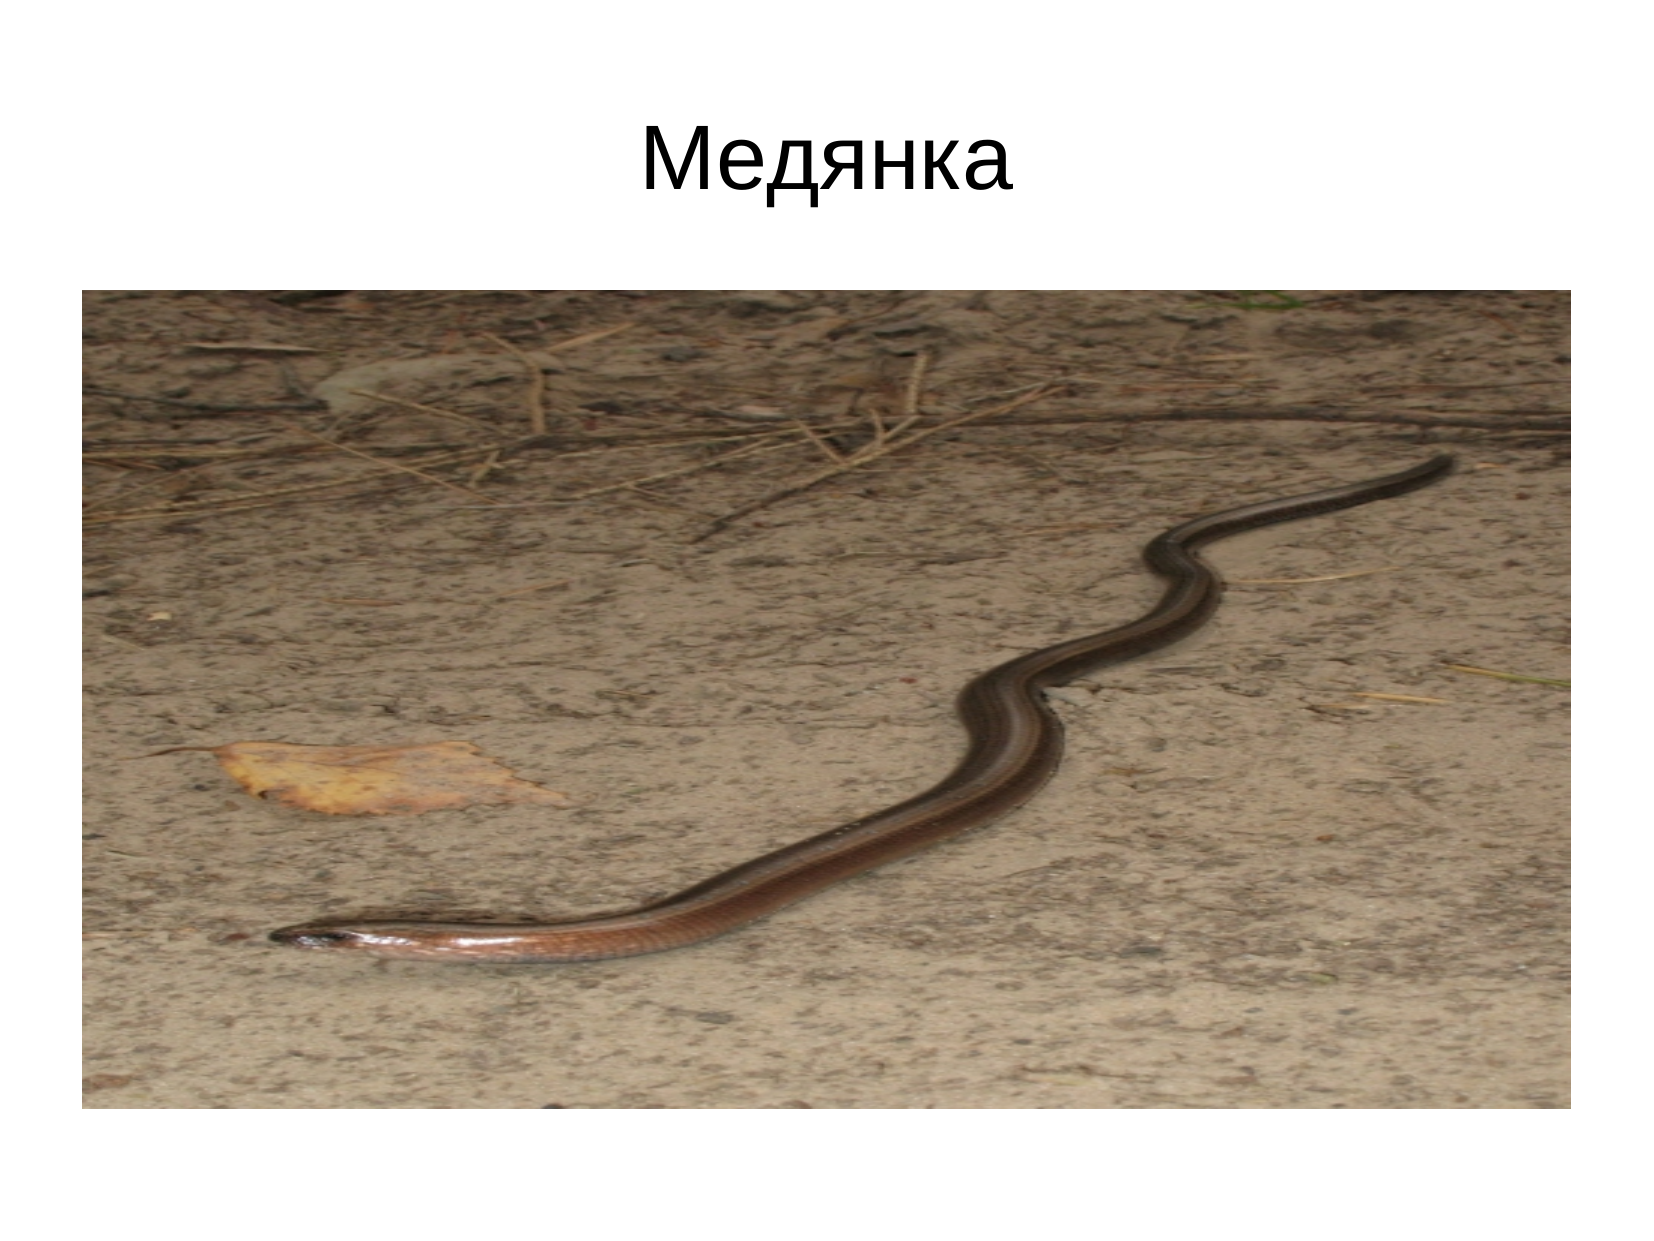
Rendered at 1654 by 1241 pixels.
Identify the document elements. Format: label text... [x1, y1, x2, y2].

picture [82, 290, 1571, 1109]
title Медянка [82, 49, 1571, 257]
